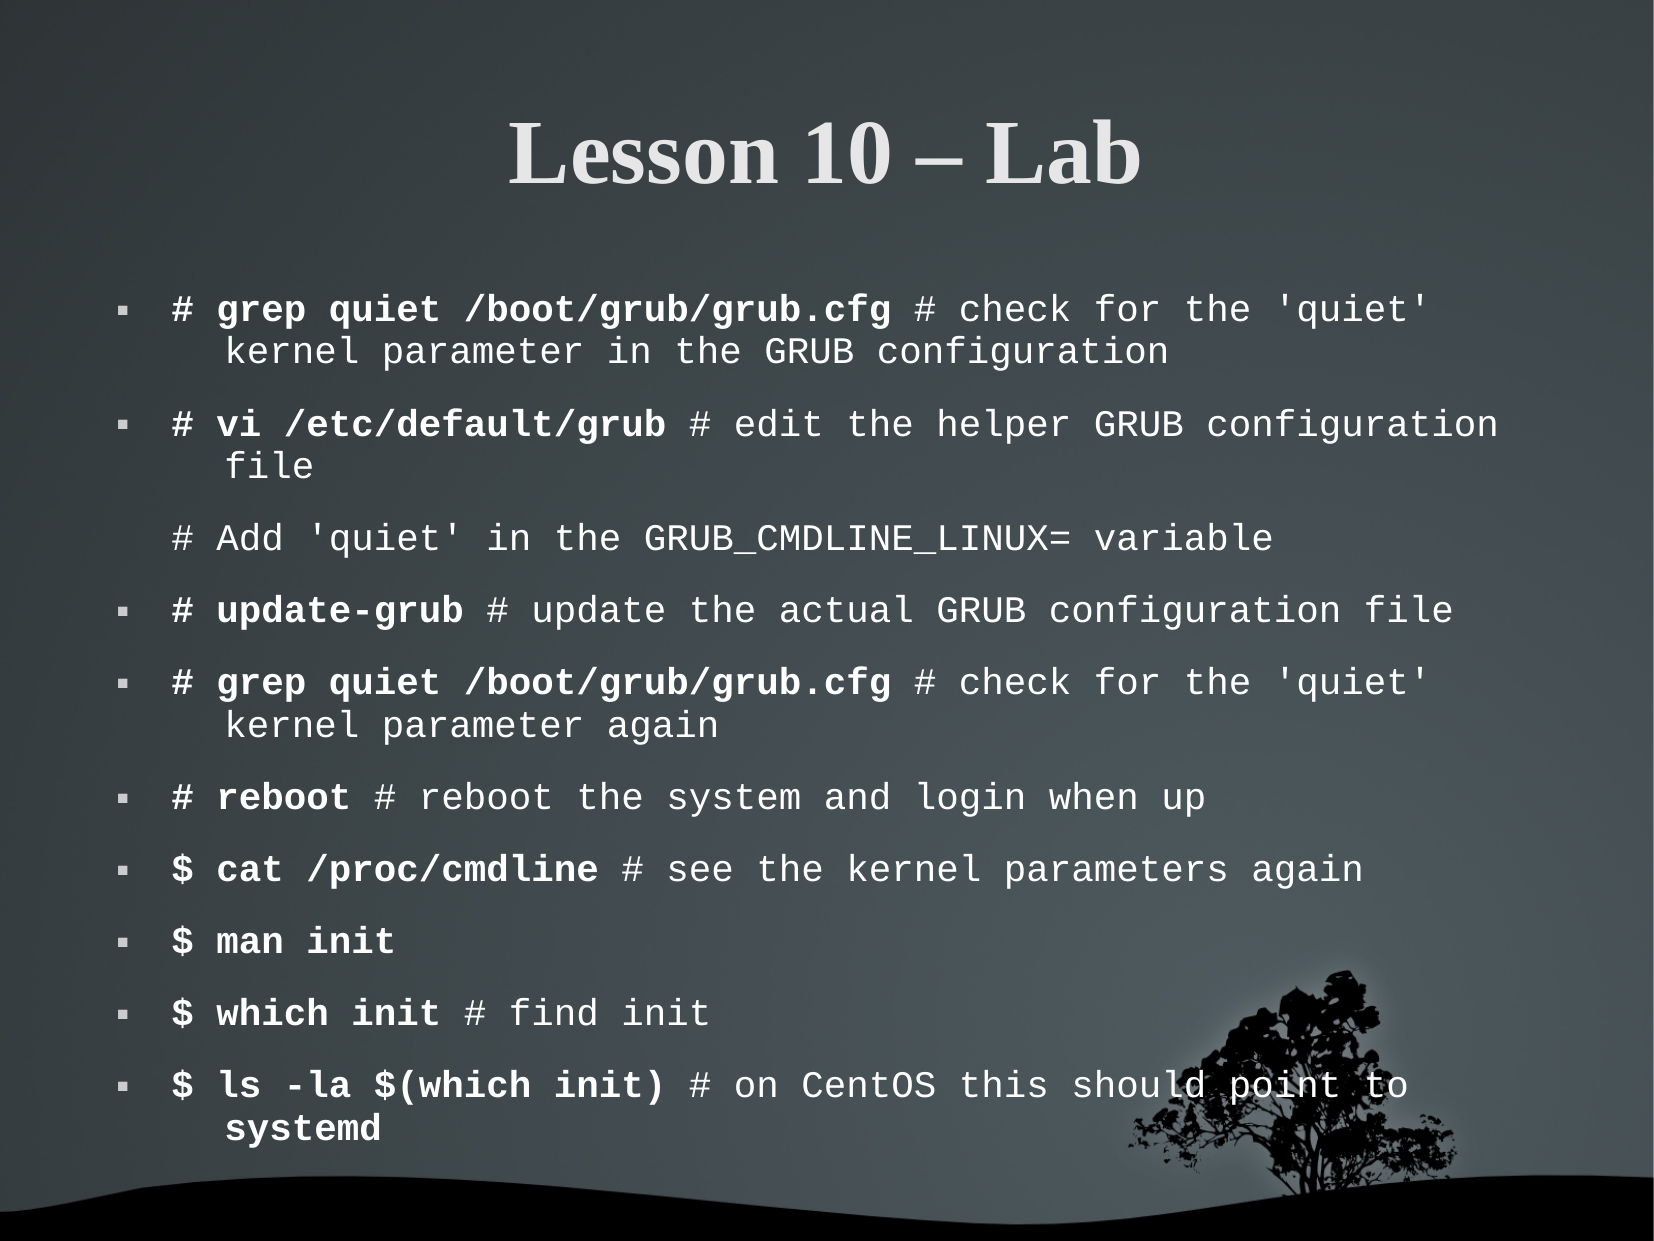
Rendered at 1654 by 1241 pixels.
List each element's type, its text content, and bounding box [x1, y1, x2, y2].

list # grep quiet /boot/grub/grub.cfg # check for the 'quiet' kernel parameter in the GRUB configuration # vi /etc/default/grub # edit the helper GRUB configuration file # Add 'quiet' in the GRUB_CMDLINE_LINUX= variable # update-grub # update the actual GRUB configuration file # grep quiet /boot/grub/grub.cfg # check for the 'quiet' kernel parameter again # reboot # reboot the system and login when up $ cat /proc/cmdline # see the kernel parameters again $ man init $ which init # find init $ ls -la $(which init) # on CentOS this should point to systemd [82, 290, 1571, 1109]
title Lesson 10 – Lab [82, 49, 1571, 257]
picture [0, 0, 1654, 1241]
